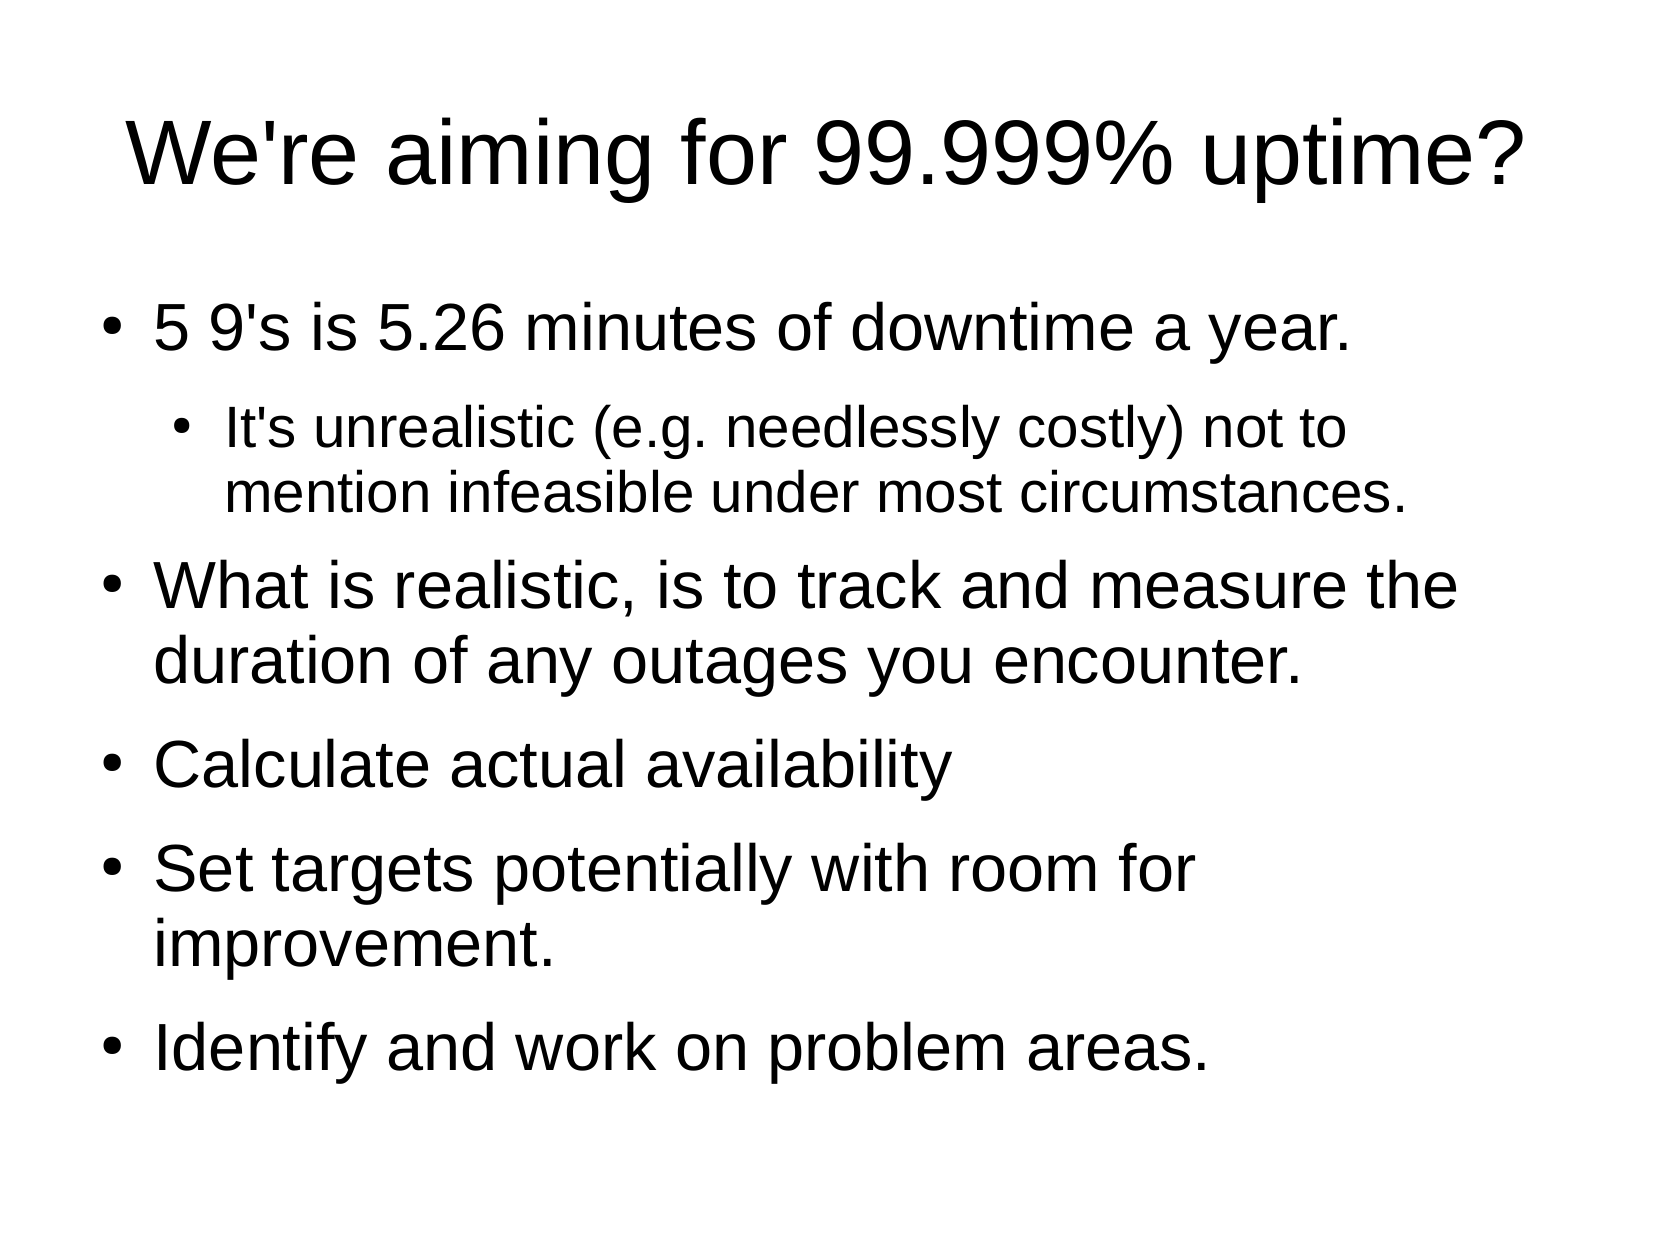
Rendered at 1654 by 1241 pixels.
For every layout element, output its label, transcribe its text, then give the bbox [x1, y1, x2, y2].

title We're aiming for 99.999% uptime? [82, 49, 1571, 257]
list 5 9's is 5.26 minutes of downtime a year. It's unrealistic (e.g. needlessly costly) not to mention infeasible under most circumstances. What is realistic, is to track and measure the duration of any outages you encounter. Calculate actual availability Set targets potentially with room for improvement. Identify and work on problem areas. [82, 290, 1571, 1109]
